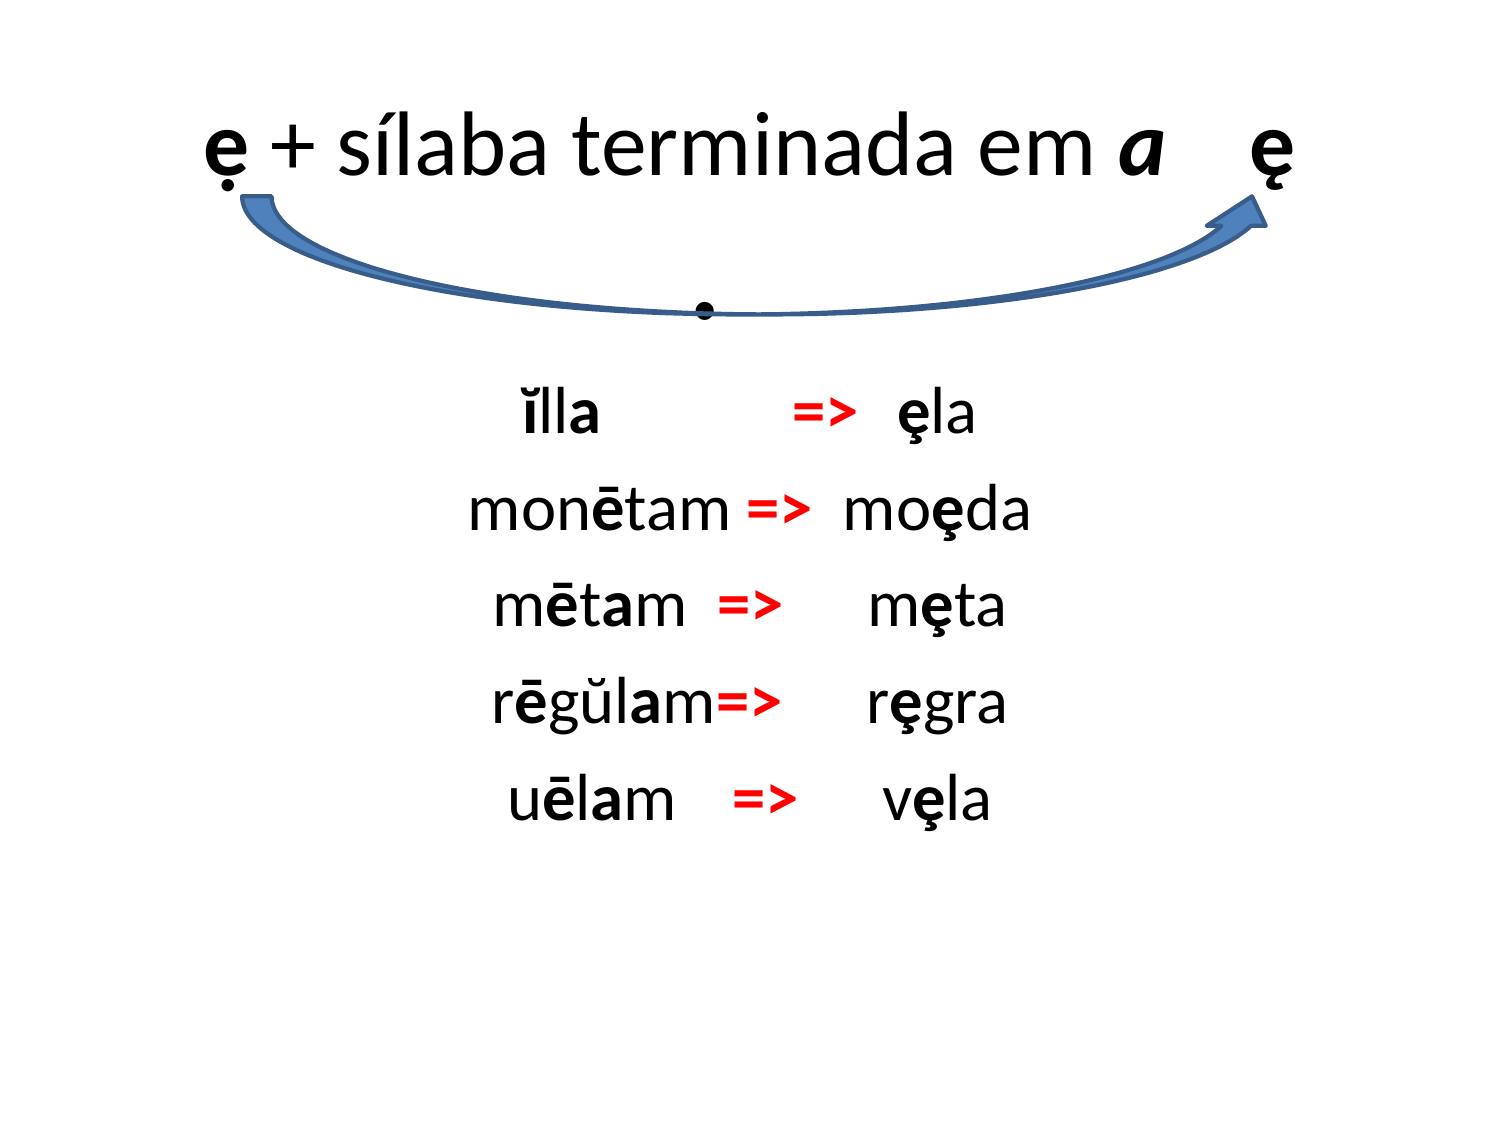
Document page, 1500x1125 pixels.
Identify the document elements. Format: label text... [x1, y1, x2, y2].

list ĭlla => ȩla monētam => moȩda mētam => mȩta rēgŭlam => rȩgra uēlam => vȩla [75, 262, 1426, 1005]
title ẹ + sílaba terminada em a ę [75, 45, 1426, 233]
list ĭlla => ȩla monētam => moȩda mētam => mȩta rēgŭlam => rȩgra uēlam => vȩla [359, 262, 1150, 314]
text_box [242, 196, 1266, 315]
